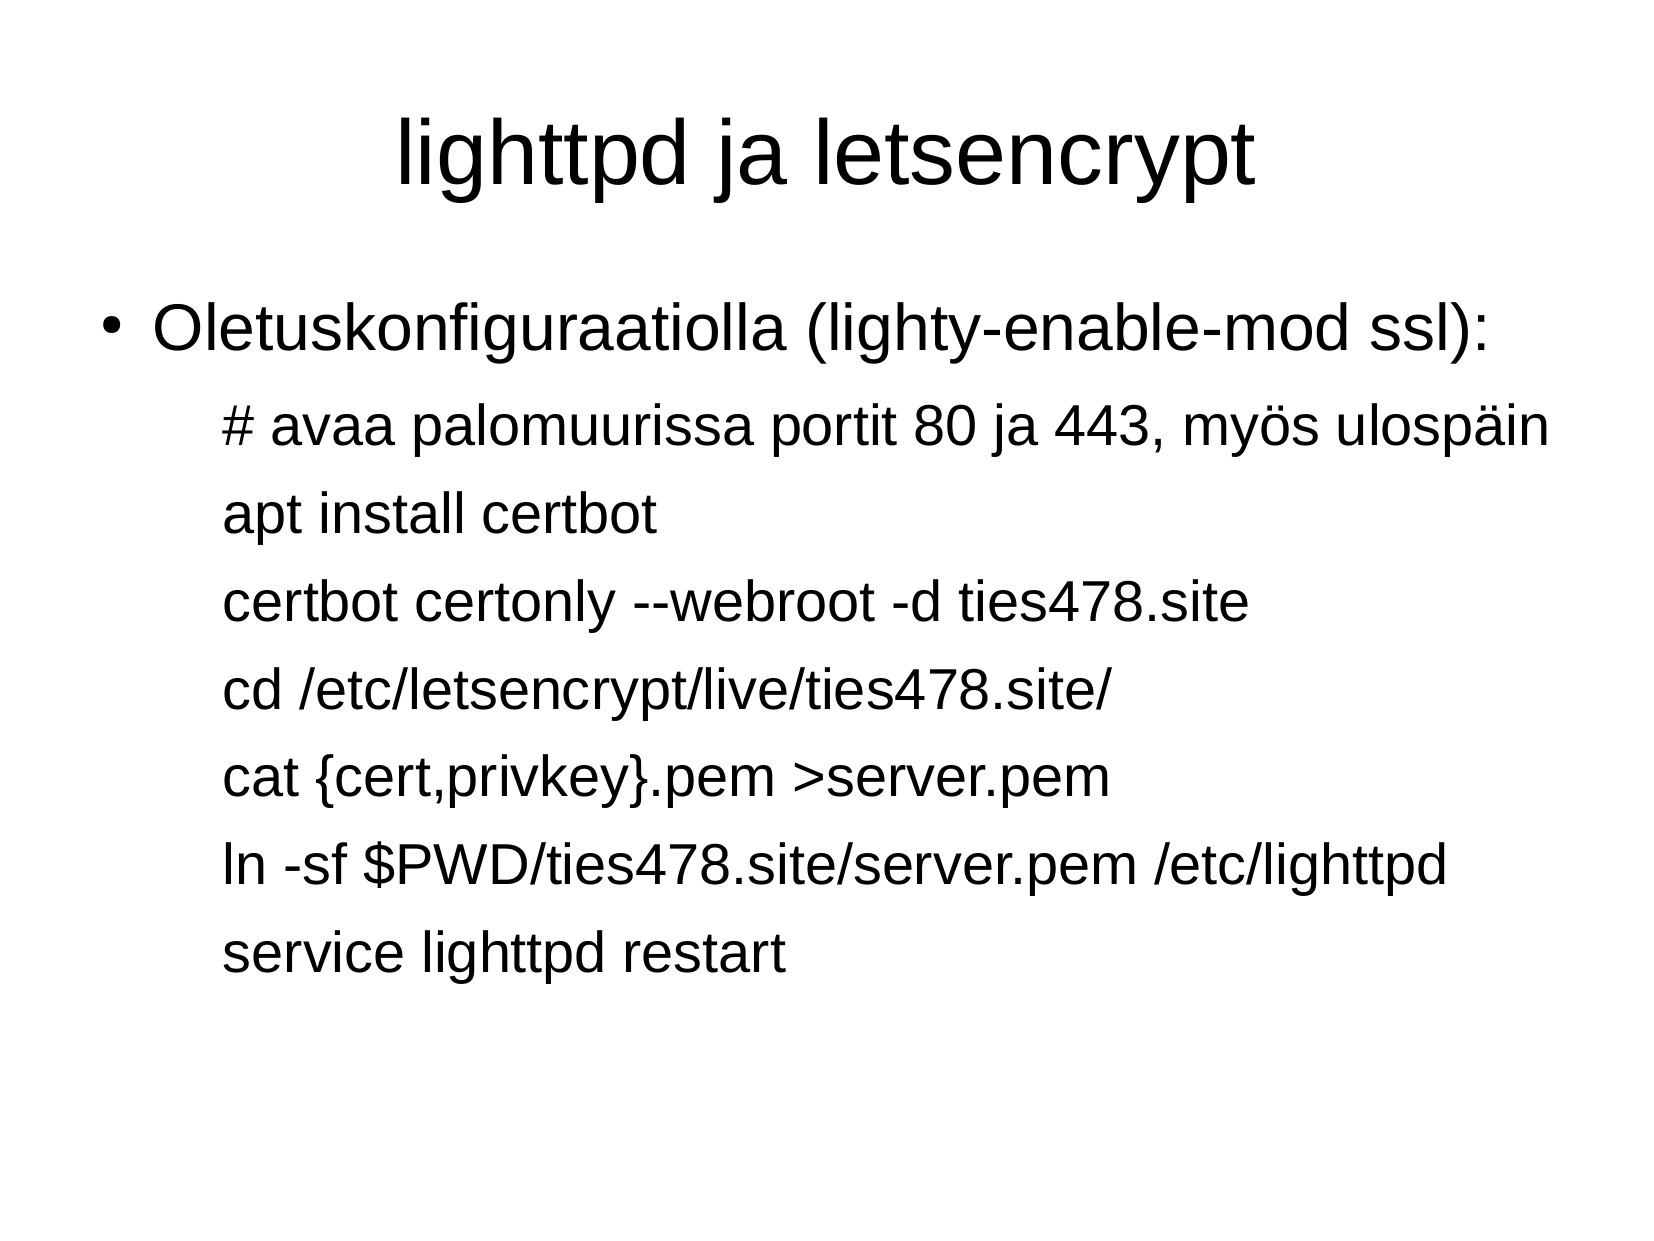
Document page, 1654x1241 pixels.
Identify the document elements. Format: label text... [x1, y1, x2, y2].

list Oletuskonfiguraatiolla (lighty-enable-mod ssl): # avaa palomuurissa portit 80 ja 443, myös ulospäin apt install certbot certbot certonly --webroot -d ties478.site cd /etc/letsencrypt/live/ties478.site/ cat {cert,privkey}.pem >server.pem ln -sf $PWD/ties478.site/server.pem /etc/lighttpd service lighttpd restart [82, 290, 1571, 1010]
title lighttpd ja letsencrypt [82, 49, 1571, 257]
